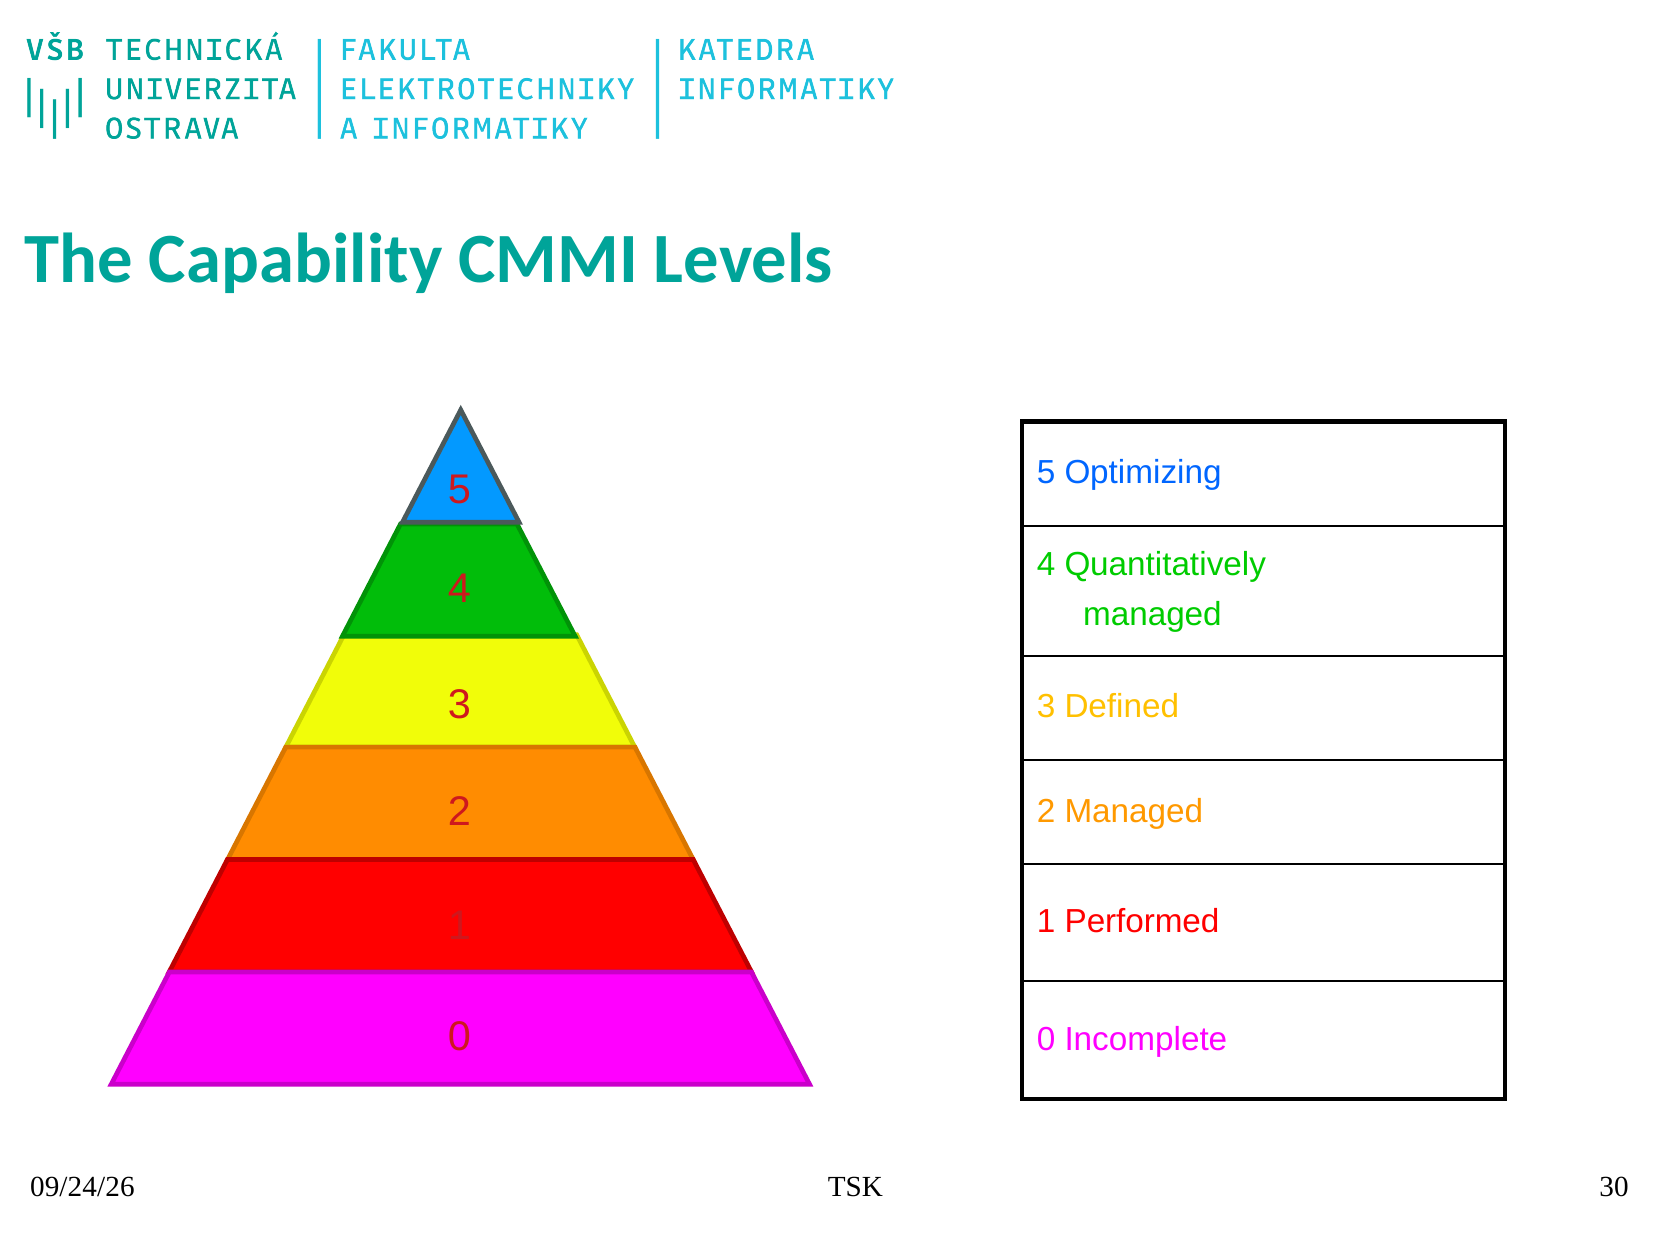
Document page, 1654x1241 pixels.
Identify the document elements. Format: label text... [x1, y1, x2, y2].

picture [26, 31, 894, 139]
text_box [111, 463, 810, 1085]
text_box 4 [433, 557, 489, 621]
table_cell 2 Managed [1024, 761, 1503, 863]
text_box 1 [433, 895, 489, 959]
table_cell 3 Defined [1024, 657, 1503, 759]
text_box 0 [433, 1005, 489, 1070]
table_header 5 Optimizing [1024, 424, 1503, 525]
table_cell 1 Performed [1024, 865, 1503, 980]
table_cell 0 Incomplete [1024, 982, 1503, 1097]
title The Capability CMMI Levels [24, 169, 1629, 300]
text_box 2 [433, 780, 489, 847]
text_box 5 [433, 458, 489, 523]
text_box [435, 409, 486, 458]
text_box 3 [433, 673, 489, 738]
table_cell 4 Quantitatively managed [1024, 527, 1503, 655]
